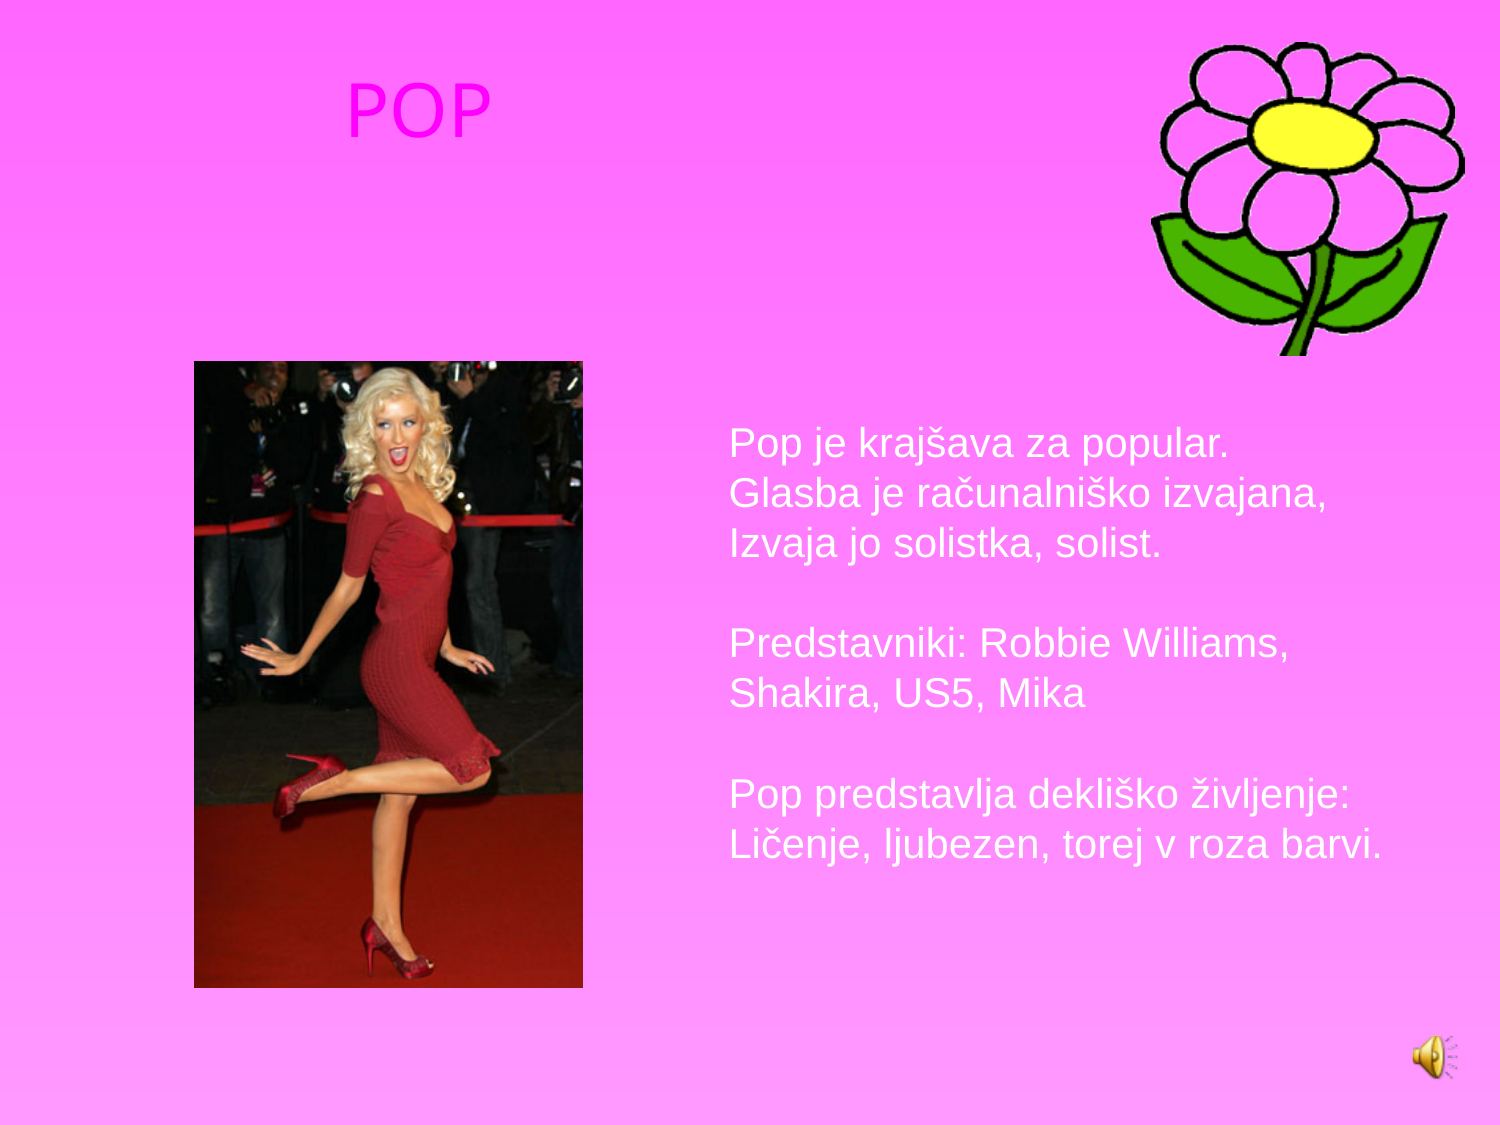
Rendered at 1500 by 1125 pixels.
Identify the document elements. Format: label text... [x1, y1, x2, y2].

picture [1411, 1034, 1462, 1085]
text_box Pop je krajšava za popular. Glasba je računalniško izvajana, Izvaja jo solistka, solist. Predstavniki: Robbie Williams, Shakira, US5, Mika Pop predstavlja dekliško življenje: Ličenje, ljubezen, torej v roza barvi. [713, 408, 1399, 874]
picture [1151, 42, 1465, 356]
text_box POP [64, 54, 774, 291]
picture [194, 361, 583, 988]
